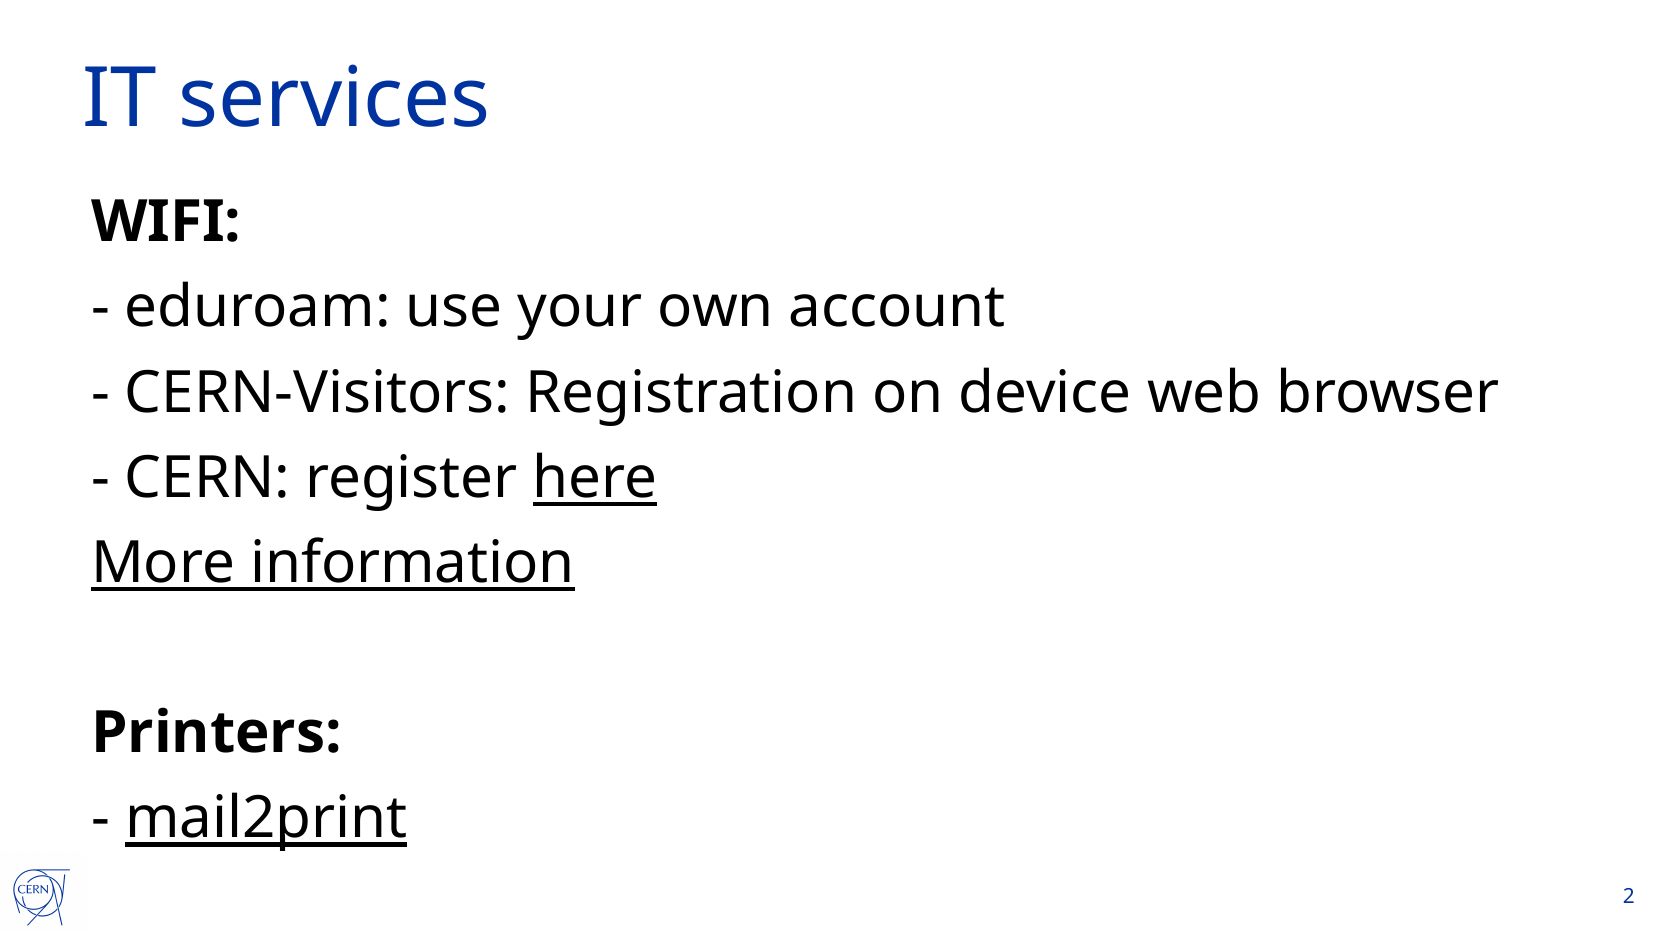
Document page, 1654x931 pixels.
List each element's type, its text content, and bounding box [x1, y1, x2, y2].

picture [0, 850, 76, 931]
text_box WIFI: - eduroam: use your own account - CERN-Visitors: Registration on device web browser - CERN: register here More information Printers: - mail2print [76, 172, 1601, 931]
title IT services [82, 37, 1571, 193]
